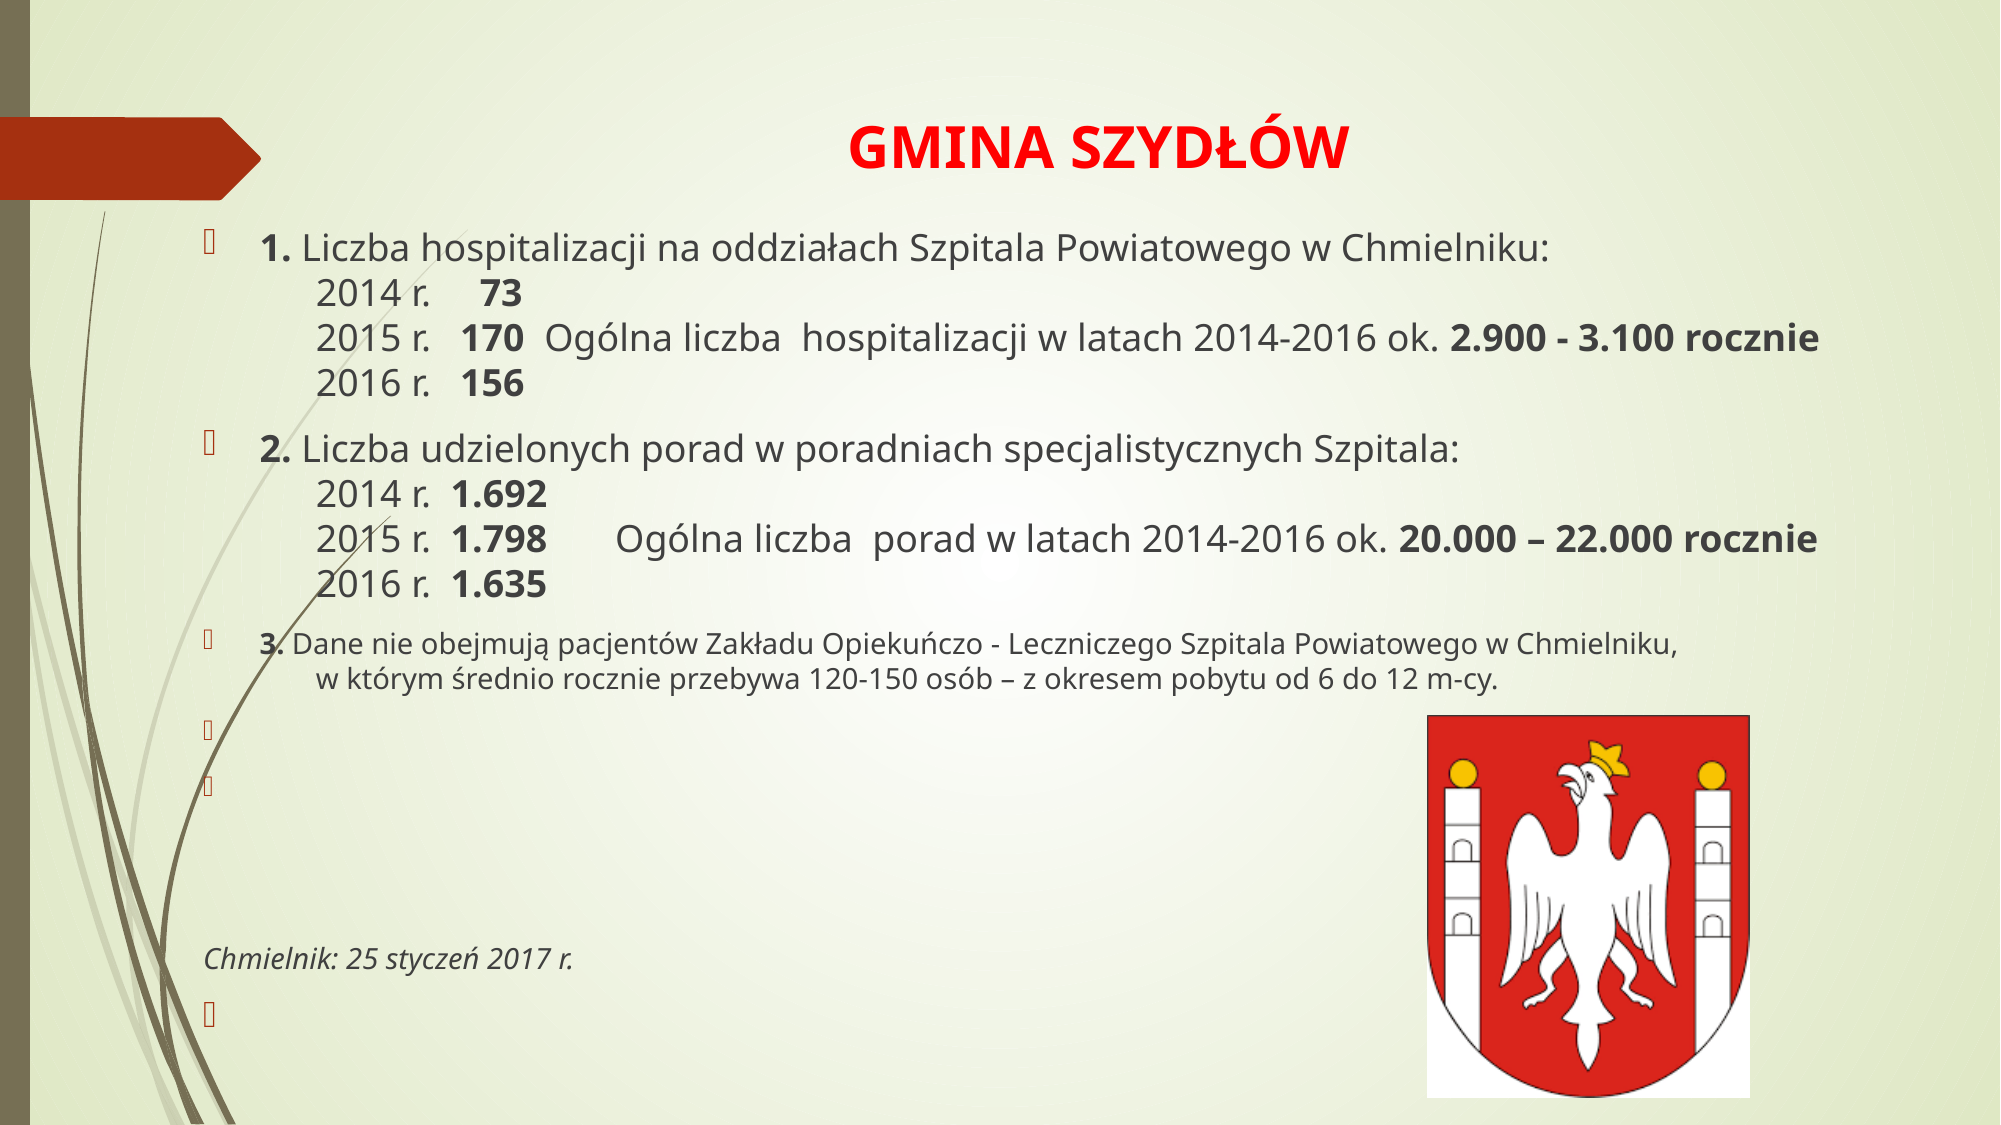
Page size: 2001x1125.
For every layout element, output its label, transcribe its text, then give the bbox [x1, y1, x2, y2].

list 1. Liczba hospitalizacji na oddziałach Szpitala Powiatowego w Chmielniku: 2014 r. 73 2015 r. 170 Ogólna liczba hospitalizacji w latach 2014-2016 ok. 2.900 - 3.100 rocznie 2016 r. 156 2. Liczba udzielonych porad w poradniach specjalistycznych Szpitala: 2014 r. 1.692 2015 r. 1.798 Ogólna liczba porad w latach 2014-2016 ok. 20.000 – 22.000 rocznie 2016 r. 1.635 3. Dane nie obejmują pacjentów Zakładu Opiekuńczo - Leczniczego Szpitala Powiatowego w Chmielniku, w którym średnio rocznie przebywa 120-150 osób – z okresem pobytu od 6 do 12 m-cy. Chmielnik: 25 styczeń 2017 r. [188, 216, 1888, 1071]
title GMINA SZYDŁÓW [310, 102, 1888, 216]
picture [1427, 715, 1750, 1098]
